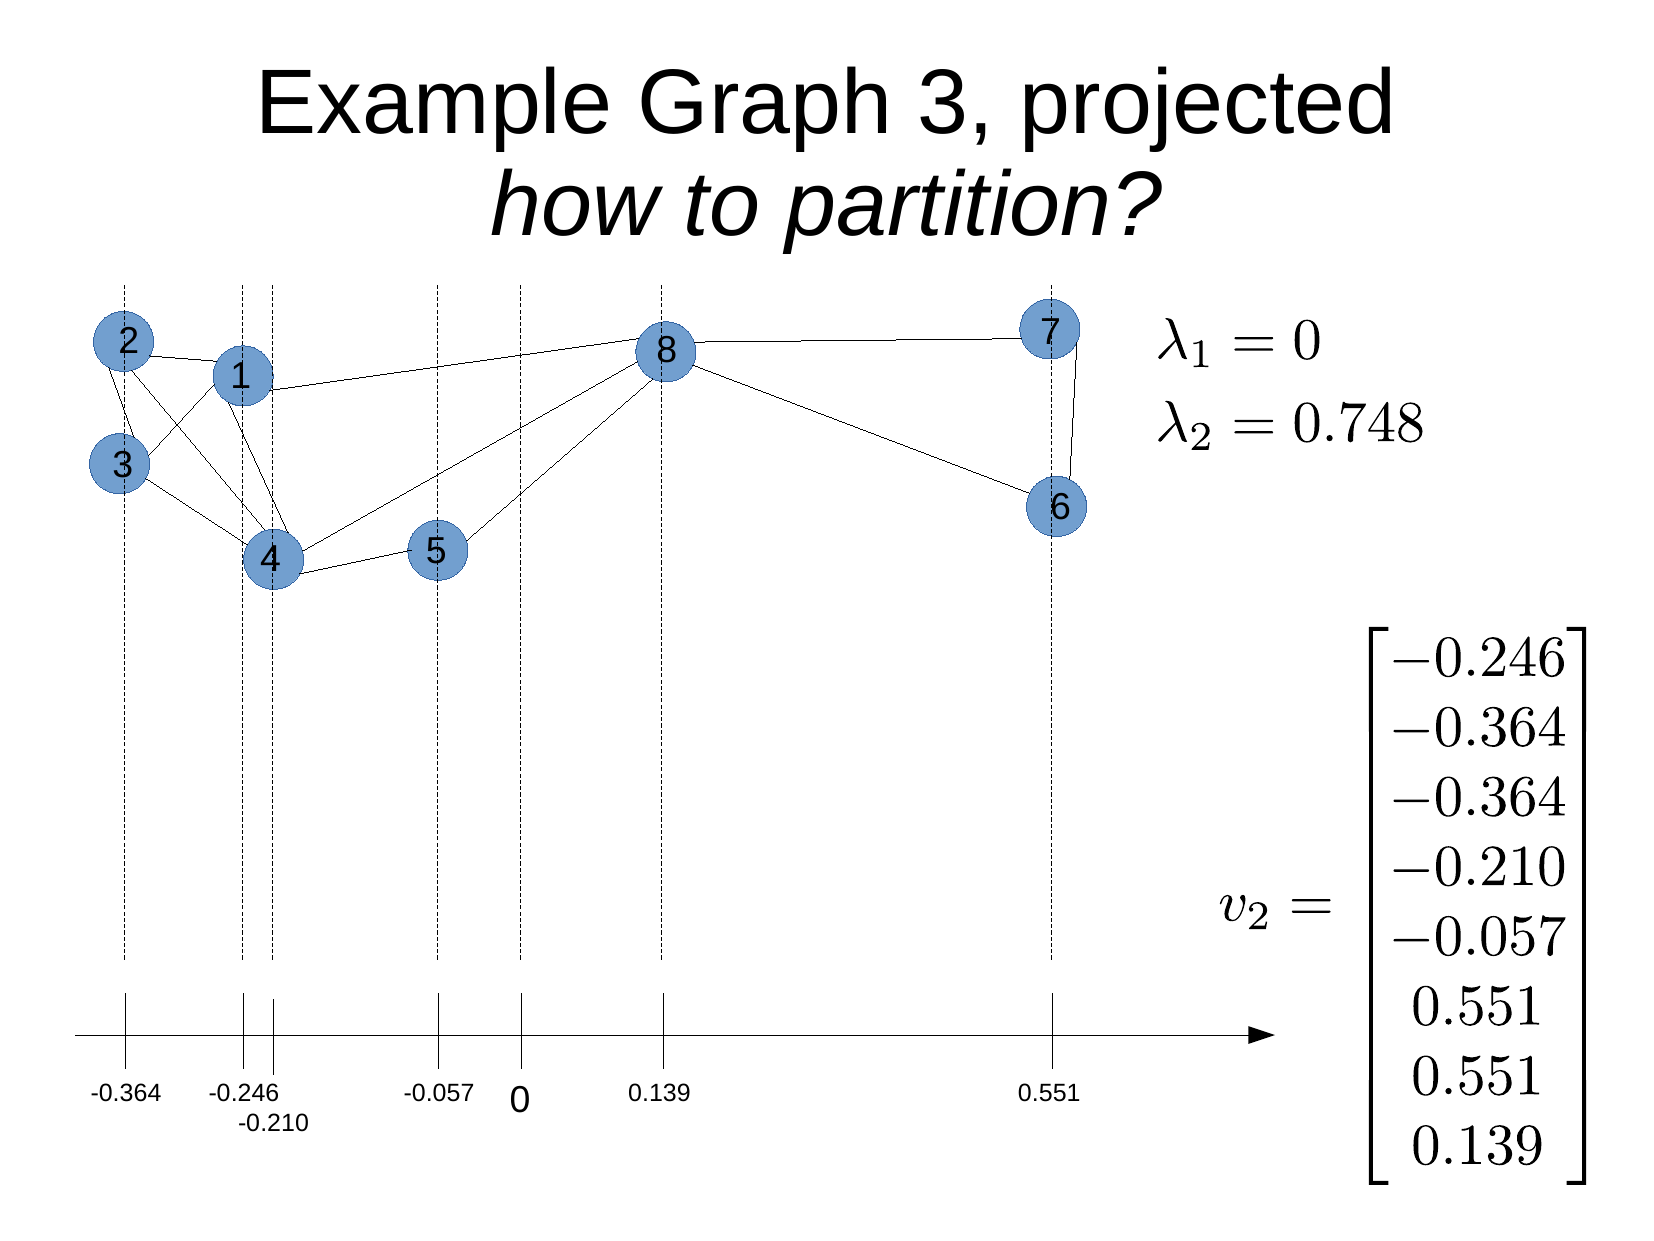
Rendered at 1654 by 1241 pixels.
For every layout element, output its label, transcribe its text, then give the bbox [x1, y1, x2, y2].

text_box 0.139 [613, 1071, 707, 1115]
text_box 1 [215, 347, 267, 405]
text_box [462, 532, 468, 569]
text_box [1076, 314, 1080, 342]
text_box [1155, 318, 1322, 368]
text_box [1026, 485, 1035, 528]
text_box [267, 357, 274, 395]
text_box -0.210 [223, 1100, 325, 1144]
text_box [692, 337, 696, 365]
text_box [89, 443, 97, 484]
text_box [407, 537, 411, 550]
text_box [1218, 626, 1606, 1186]
text_box 7 [1025, 303, 1076, 361]
text_box -0.364 [75, 1071, 177, 1115]
text_box 6 [1035, 477, 1086, 535]
text_box 0.551 [1003, 1071, 1096, 1115]
text_box 5 [411, 521, 462, 579]
title Example Graph 3, projected how to partition? [82, 49, 1571, 257]
text_box 0 [494, 1071, 546, 1129]
text_box 2 [103, 311, 154, 369]
text_box [635, 335, 641, 369]
text_box -0.246 [193, 1071, 295, 1115]
text_box [653, 378, 681, 382]
text_box [93, 319, 103, 364]
text_box [407, 551, 411, 564]
text_box 8 [641, 320, 692, 378]
text_box [1035, 299, 1065, 303]
text_box 3 [97, 435, 148, 493]
text_box -0.057 [388, 1071, 490, 1115]
text_box [1019, 312, 1025, 346]
text_box [1155, 400, 1426, 451]
text_box 4 [245, 530, 296, 588]
text_box [296, 539, 304, 580]
